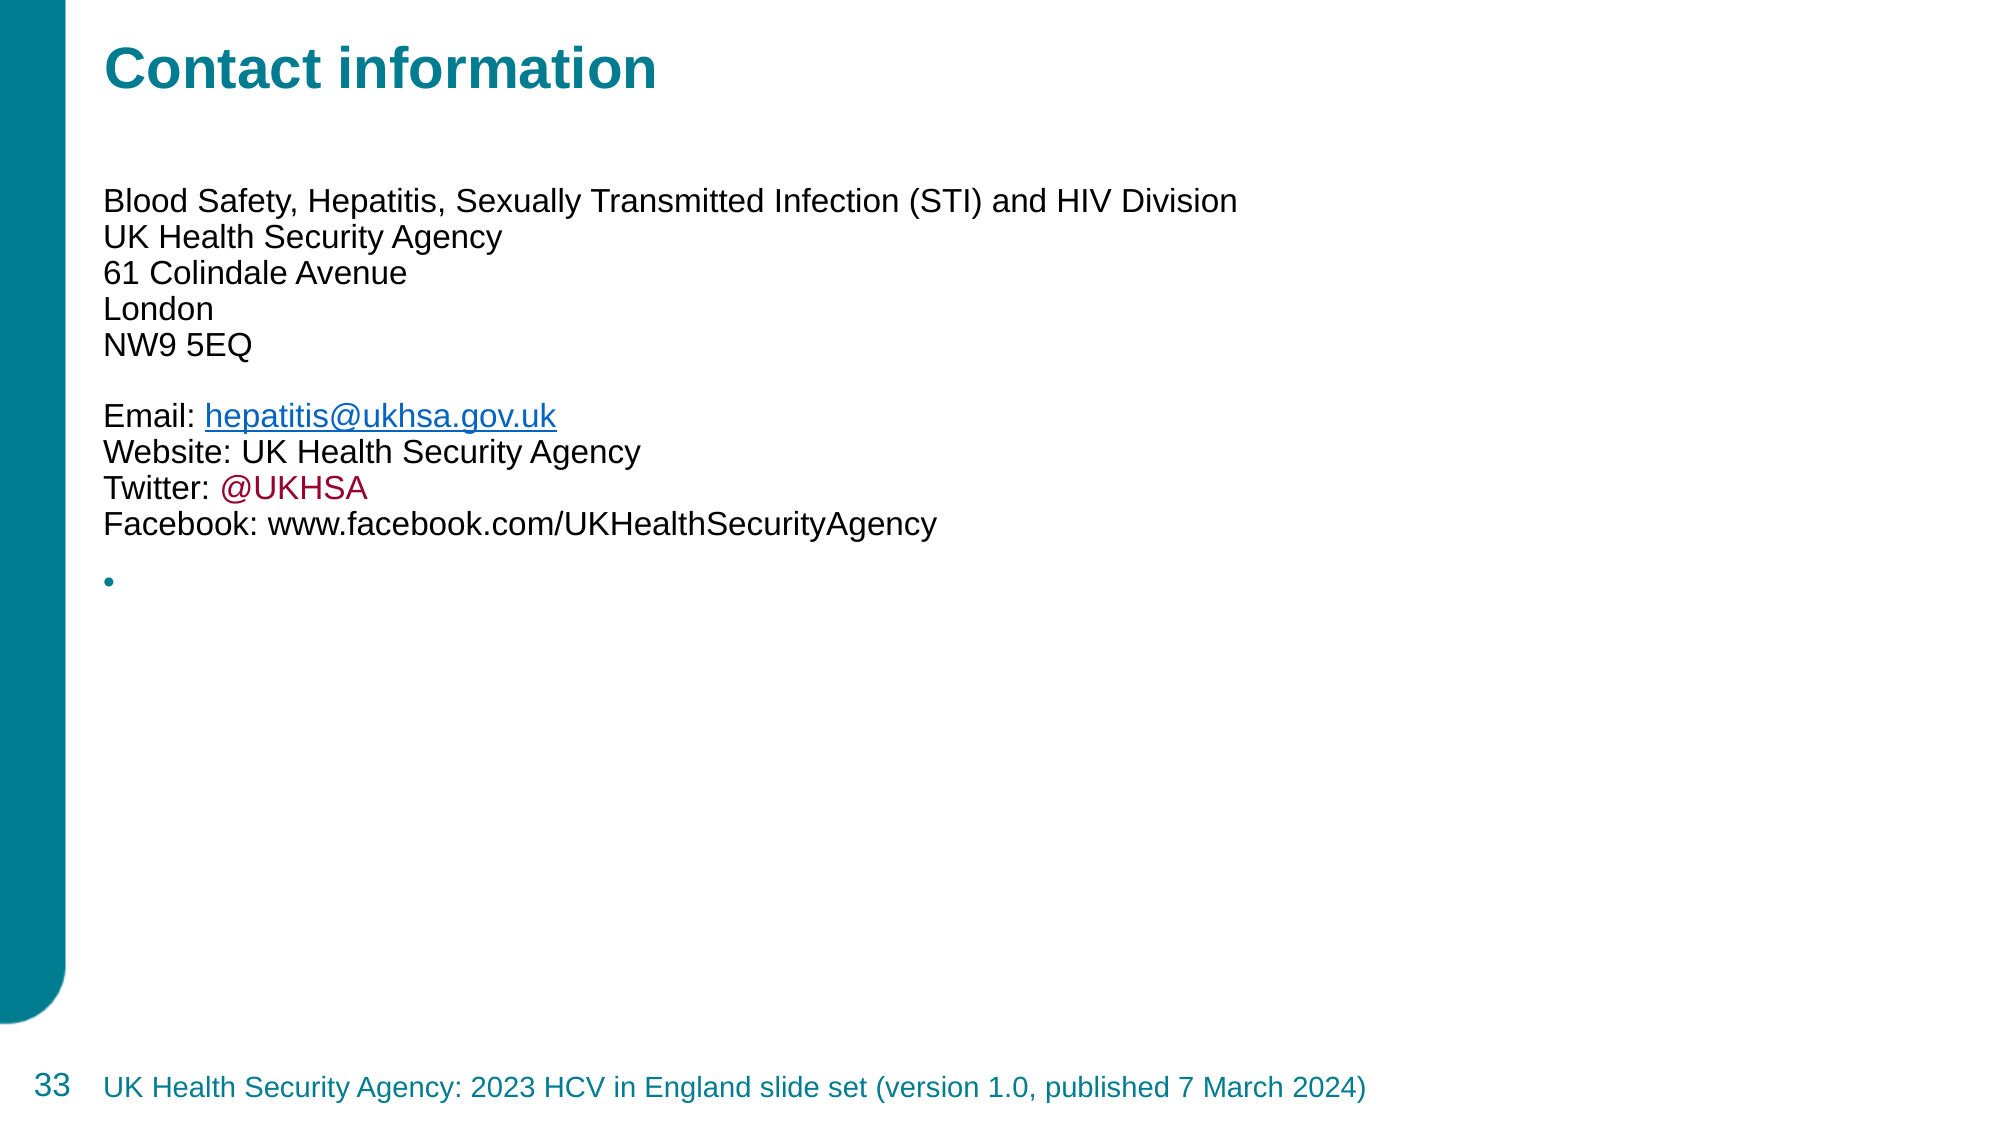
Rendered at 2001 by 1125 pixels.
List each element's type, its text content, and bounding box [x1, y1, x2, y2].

title Contact information [89, 30, 1815, 109]
text_box [18, 1056, 117, 1115]
list Blood Safety, Hepatitis, Sexually Transmitted Infection (STI) and HIV Division UK Health Security Agency 61 Colindale Avenue London NW9 5EQ Email: hepatitis@ukhsa.gov.uk Website: UK Health Security Agency Twitter: @UKHSA Facebook: www.facebook.com/UKHealthSecurityAgency [88, 176, 1747, 583]
text_box UK Health Security Agency: 2023 HCV in England slide set (version 1.0, published 7 March 2024) [88, 1056, 1730, 1116]
